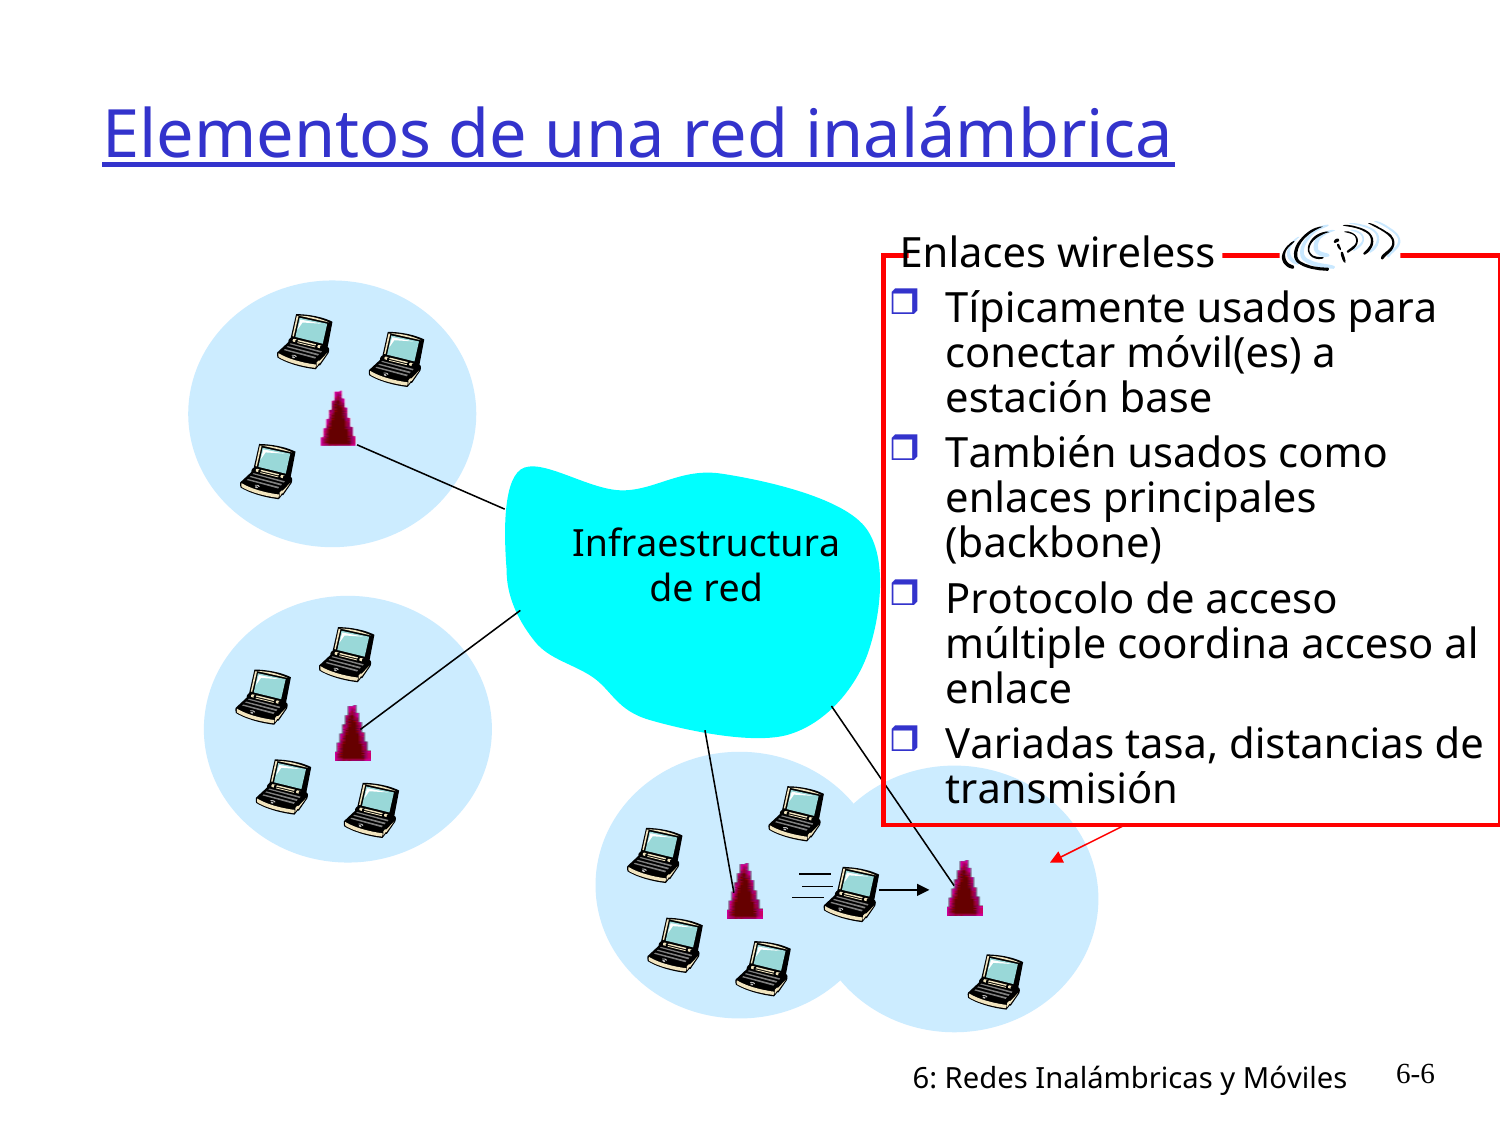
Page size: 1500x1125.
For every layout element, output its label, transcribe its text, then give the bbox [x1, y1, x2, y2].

picture [308, 607, 375, 683]
title Elementos de una red inalámbrica [87, 37, 1363, 225]
text_box Infraestructura de red [557, 510, 856, 617]
picture [947, 860, 983, 916]
text_box [595, 751, 1099, 1033]
text_box Enlaces wireless Típicamente usados para conectar móvil(es) a estación base También usados como enlaces principales (backbone) Protocolo de acceso múltiple coordina acceso al enlace Variadas tasa, distancias de transmisión [874, 223, 1500, 766]
text_box [188, 280, 477, 548]
picture [957, 934, 1024, 1010]
picture [229, 424, 296, 500]
picture [725, 921, 791, 997]
text_box [1279, 221, 1401, 271]
picture [335, 705, 371, 761]
picture [245, 739, 312, 815]
picture [616, 808, 683, 884]
picture [358, 311, 425, 387]
picture [727, 863, 763, 920]
picture [225, 649, 291, 725]
text_box [886, 766, 1073, 823]
picture [637, 897, 703, 973]
text_box [886, 789, 909, 823]
picture [333, 762, 400, 838]
picture [813, 847, 880, 923]
text_box [505, 466, 874, 739]
picture [758, 766, 824, 842]
text_box [203, 595, 492, 863]
picture [320, 390, 356, 446]
picture [266, 294, 333, 370]
